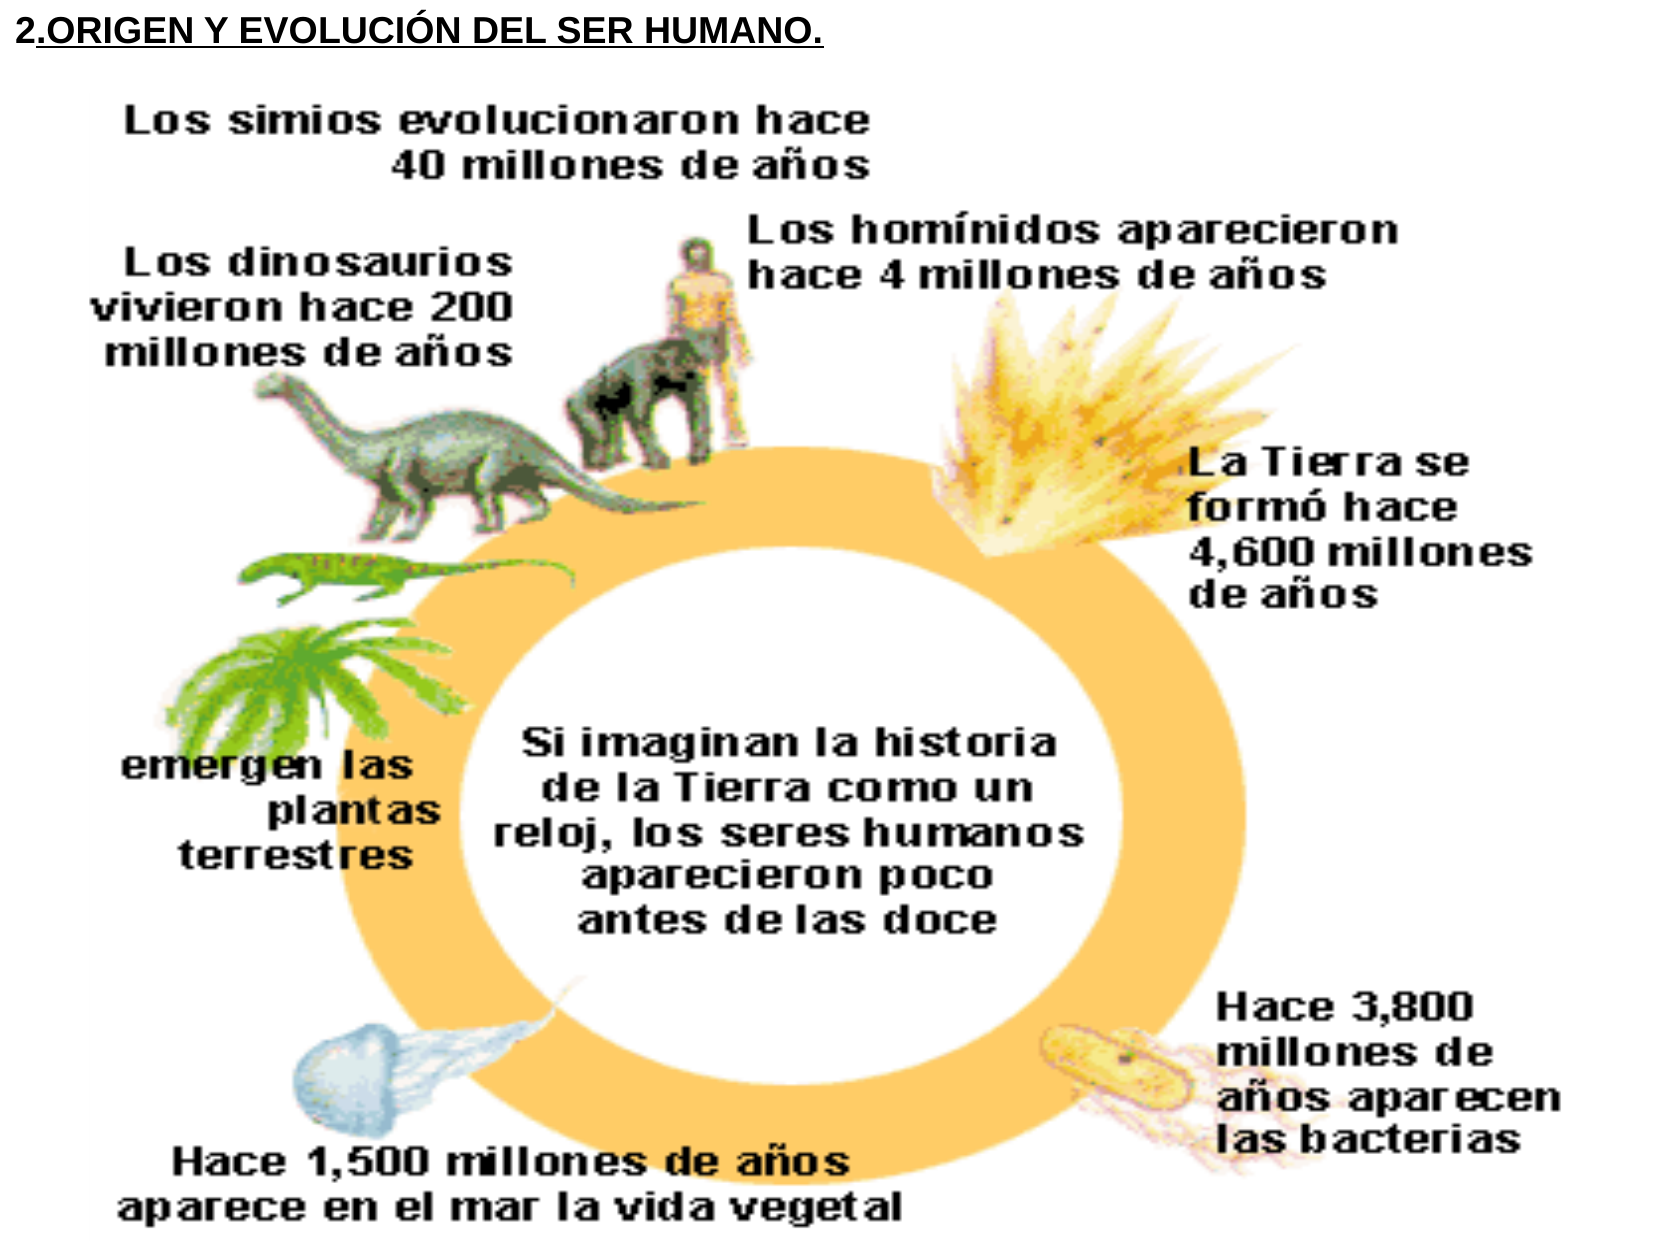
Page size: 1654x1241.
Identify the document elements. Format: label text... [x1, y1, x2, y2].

picture [88, 93, 1565, 1241]
text_box 2.ORIGEN Y EVOLUCIÓN DEL SER HUMANO. [0, 2, 839, 60]
